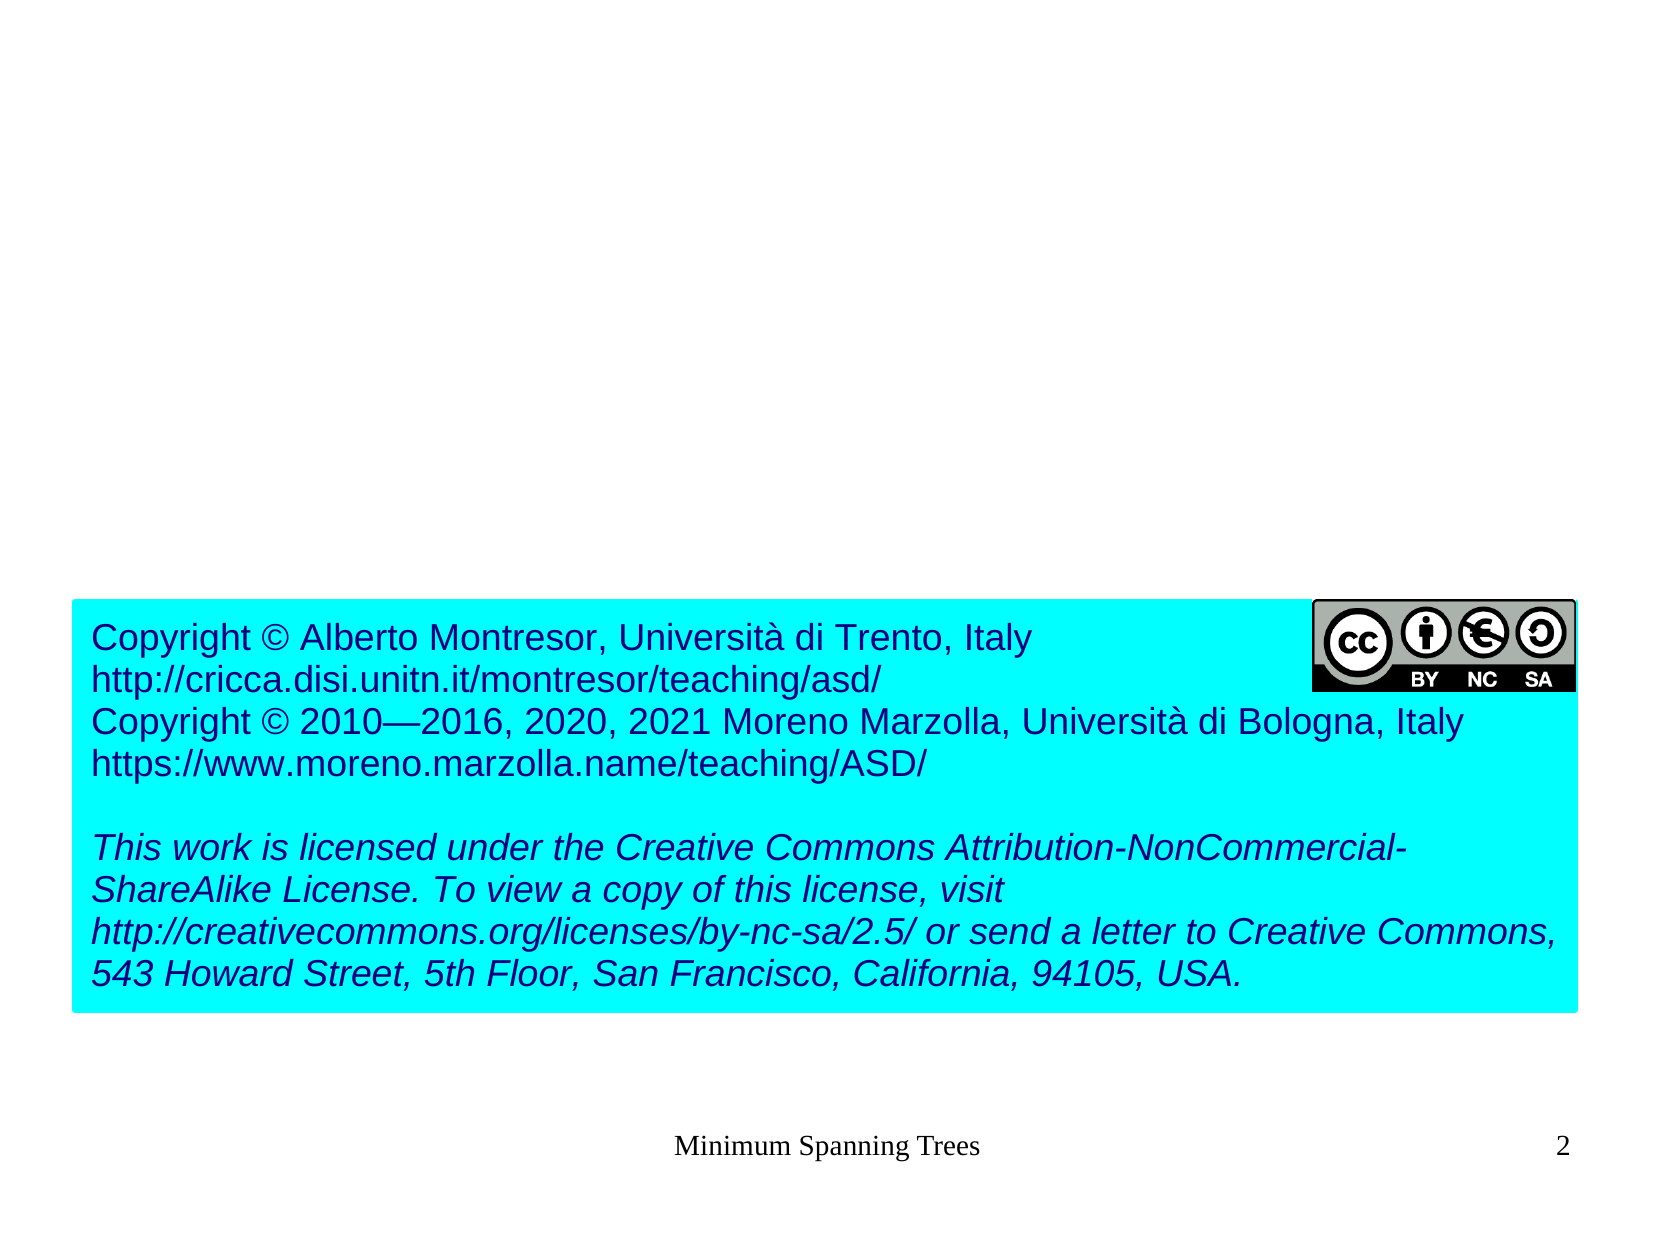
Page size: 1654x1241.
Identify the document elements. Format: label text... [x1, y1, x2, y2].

text_box Copyright © Alberto Montresor, Università di Trento, Italy http://cricca.disi.unitn.it/montresor/teaching/asd/ Copyright © 2010—2016, 2020, 2021 Moreno Marzolla, Università di Bologna, Italy https://www.moreno.marzolla.name/teaching/ASD/ This work is licensed under the Creative Commons Attribution-NonCommercial-ShareAlike License. To view a copy of this license, visit http://creativecommons.org/licenses/by-nc-sa/2.5/ or send a letter to Creative Commons, 543 Howard Street, 5th Floor, San Francisco, California, 94105, USA. [75, 601, 1576, 1010]
picture [1312, 599, 1576, 692]
